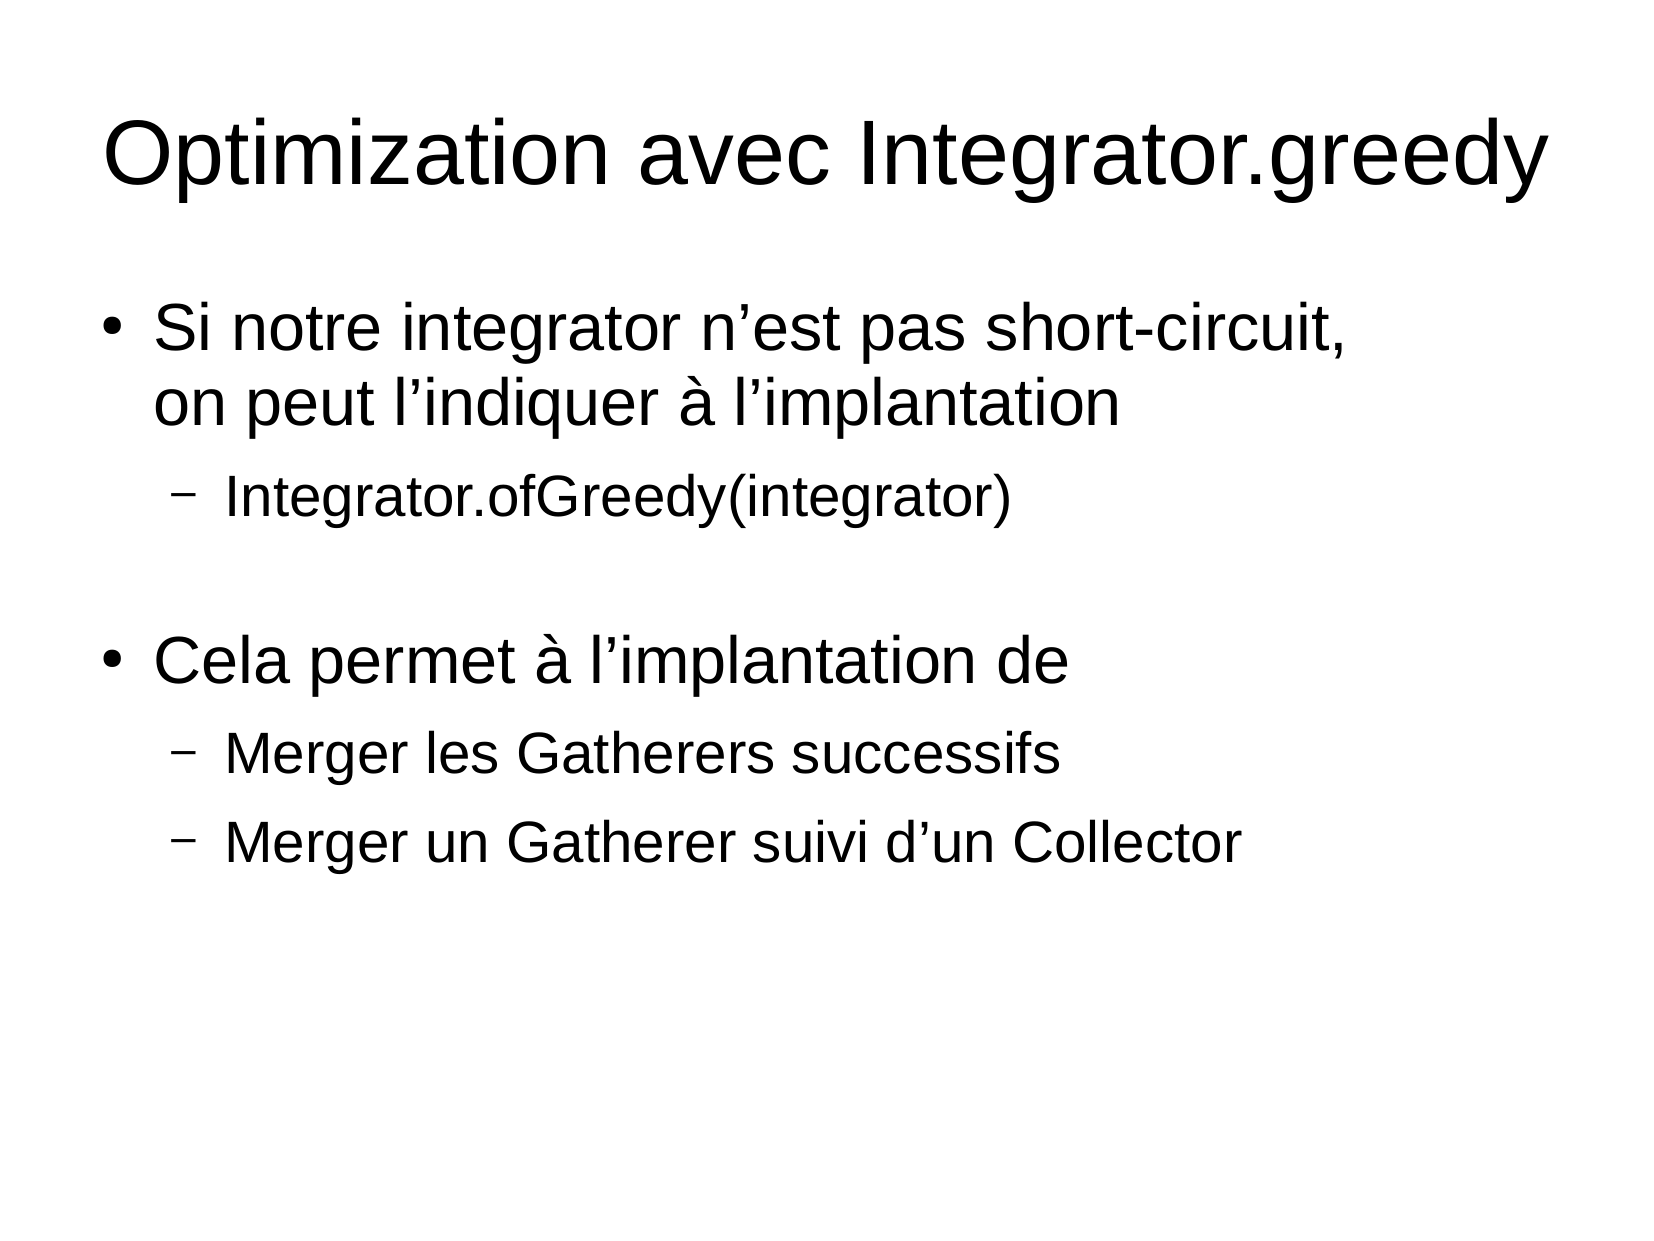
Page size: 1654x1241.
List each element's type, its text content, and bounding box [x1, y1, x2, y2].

title Optimization avec Integrator.greedy [82, 49, 1571, 257]
list Si notre integrator n’est pas short-circuit, on peut l’indiquer à l’implantation Integrator.ofGreedy(integrator) Cela permet à l’implantation de Merger les Gatherers successifs Merger un Gatherer suivi d’un Collector [82, 290, 1571, 1010]
